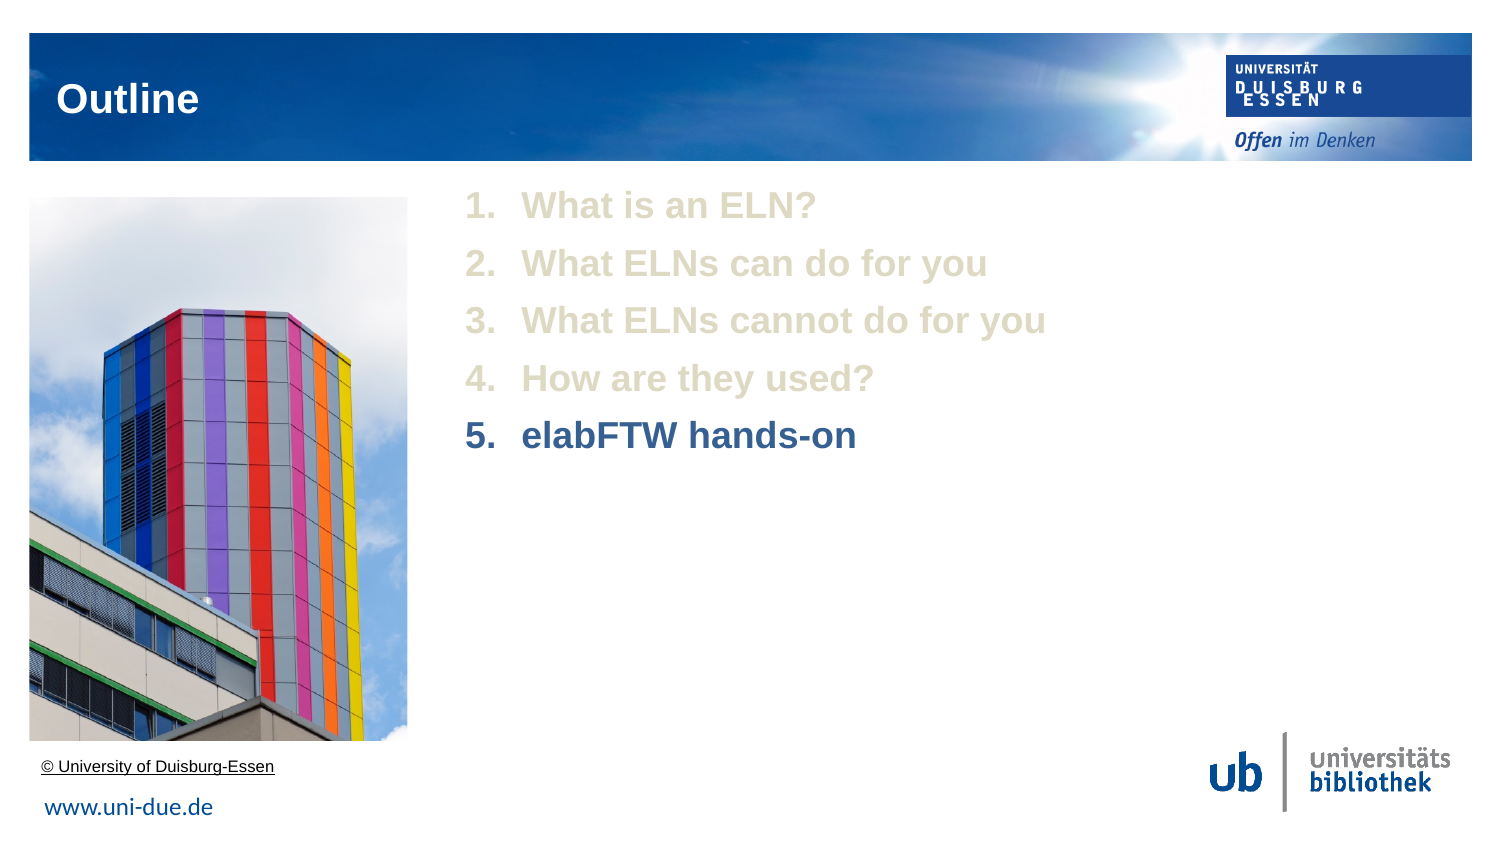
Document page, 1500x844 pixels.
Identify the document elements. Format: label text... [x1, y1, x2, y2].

picture [29, 197, 408, 741]
picture [29, 33, 1471, 161]
text_box © University of Duisburg-Essen [26, 740, 402, 789]
text_box www.uni-due.de [29, 789, 263, 843]
picture [1210, 732, 1450, 812]
text_box What is an ELN? What ELNs can do for you What ELNs cannot do for you How are they used? elabFTW hands-on [450, 173, 1443, 687]
text_box Outline [26, 43, 1161, 150]
